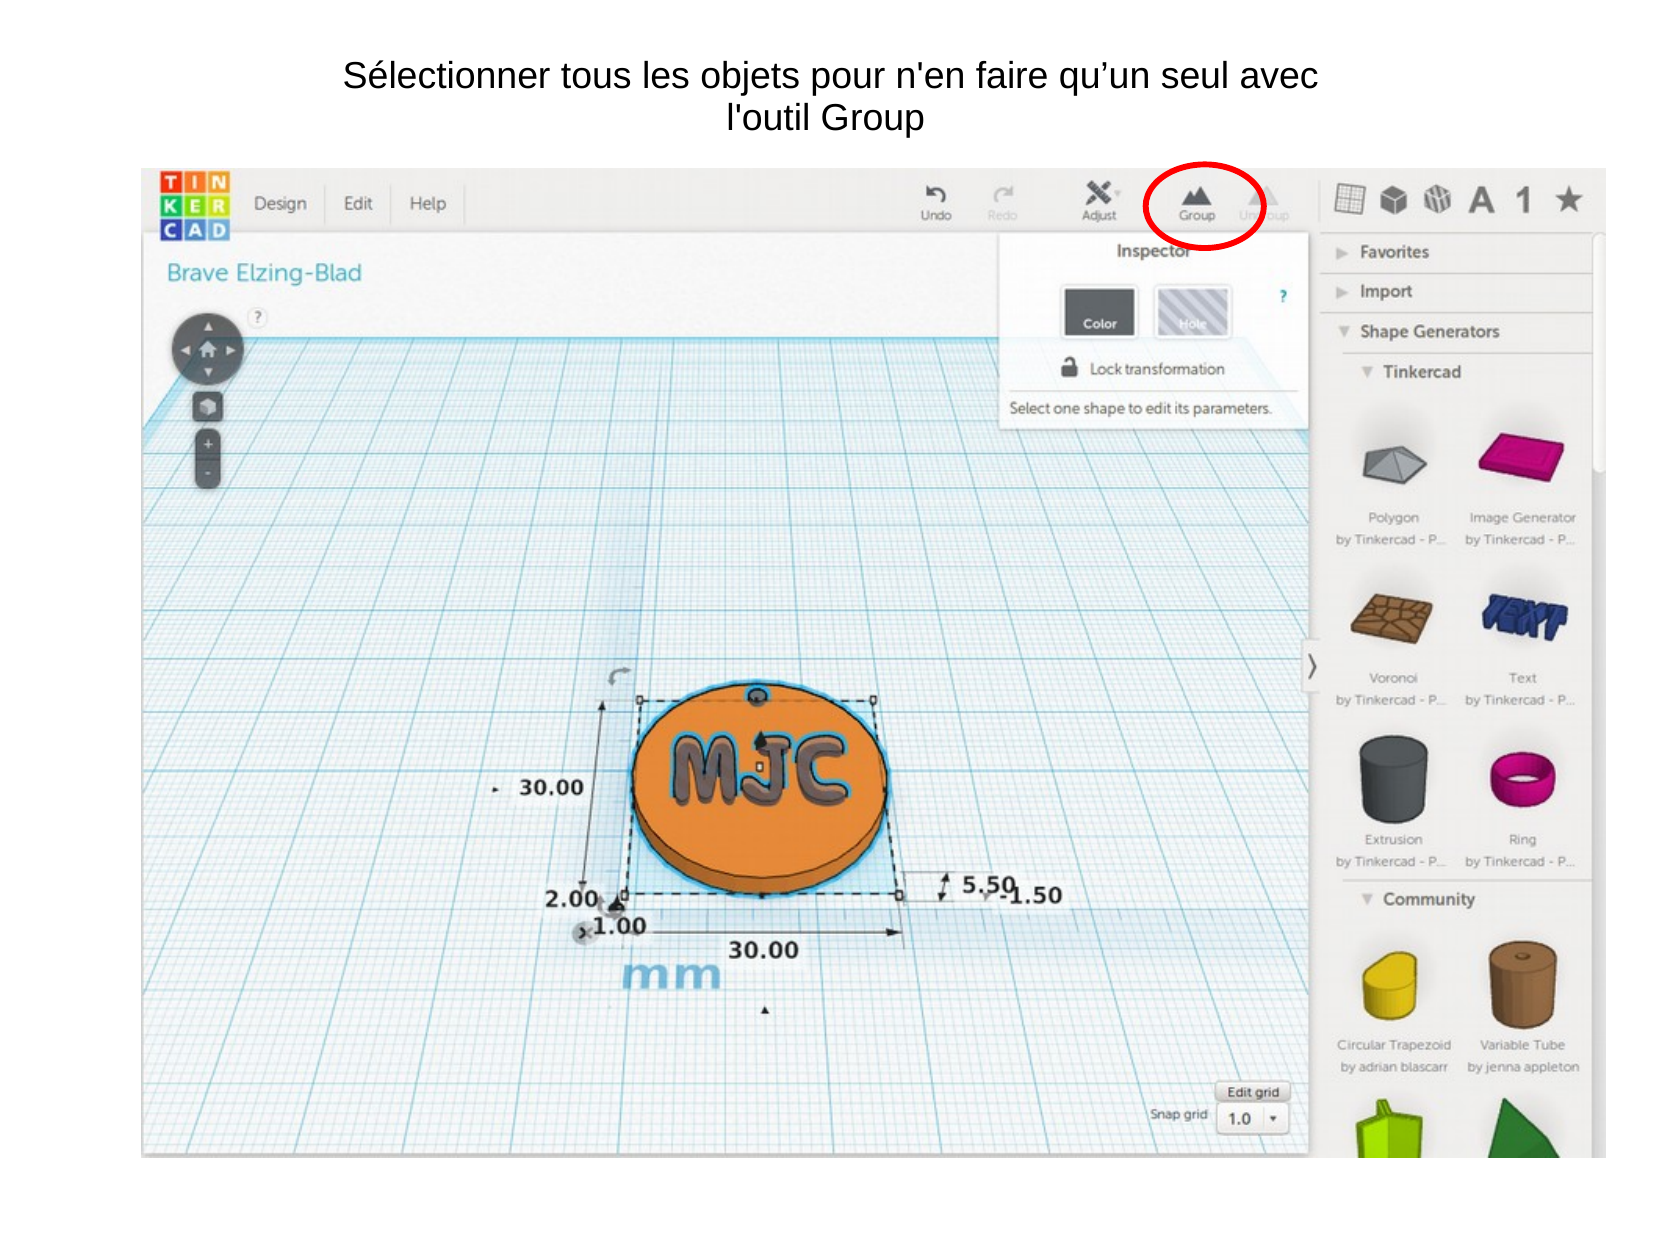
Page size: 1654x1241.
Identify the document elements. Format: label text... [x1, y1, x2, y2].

text_box Sélectionner tous les objets pour n'en faire qu’un seul avec l'outil Group [315, 47, 1347, 147]
picture [141, 168, 1606, 1158]
picture [1149, 168, 1260, 245]
